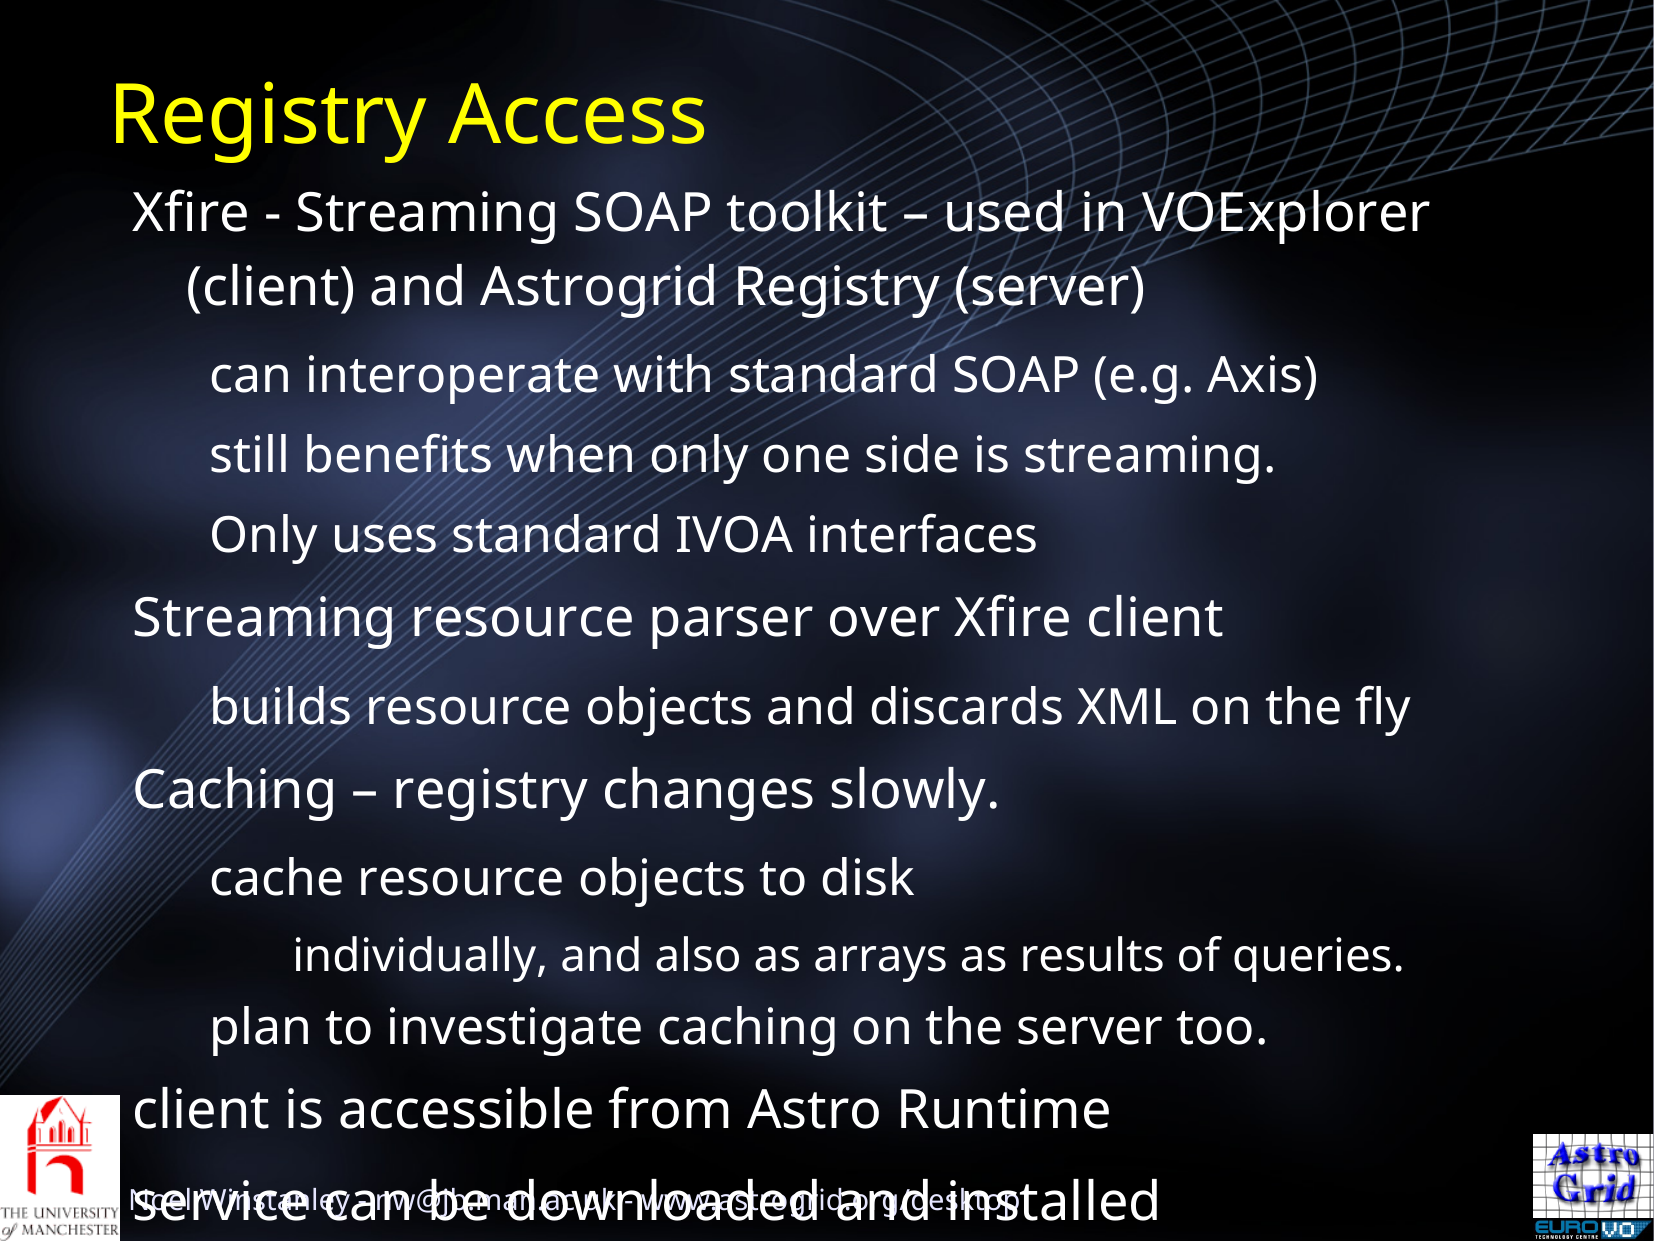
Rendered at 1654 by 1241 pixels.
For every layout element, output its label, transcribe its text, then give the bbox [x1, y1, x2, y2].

title Registry Access [108, 33, 1534, 188]
picture [0, 0, 1654, 1241]
list Xfire - Streaming SOAP toolkit – used in VOExplorer (client) and Astrogrid Registry (server) can interoperate with standard SOAP (e.g. Axis) still benefits when only one side is streaming. Only uses standard IVOA interfaces Streaming resource parser over Xfire client builds resource objects and discards XML on the fly Caching – registry changes slowly. cache resource objects to disk individually, and also as arrays as results of queries. plan to investigate caching on the server too. client is accessible from Astro Runtime service can be downloaded and installed [115, 172, 1536, 1196]
